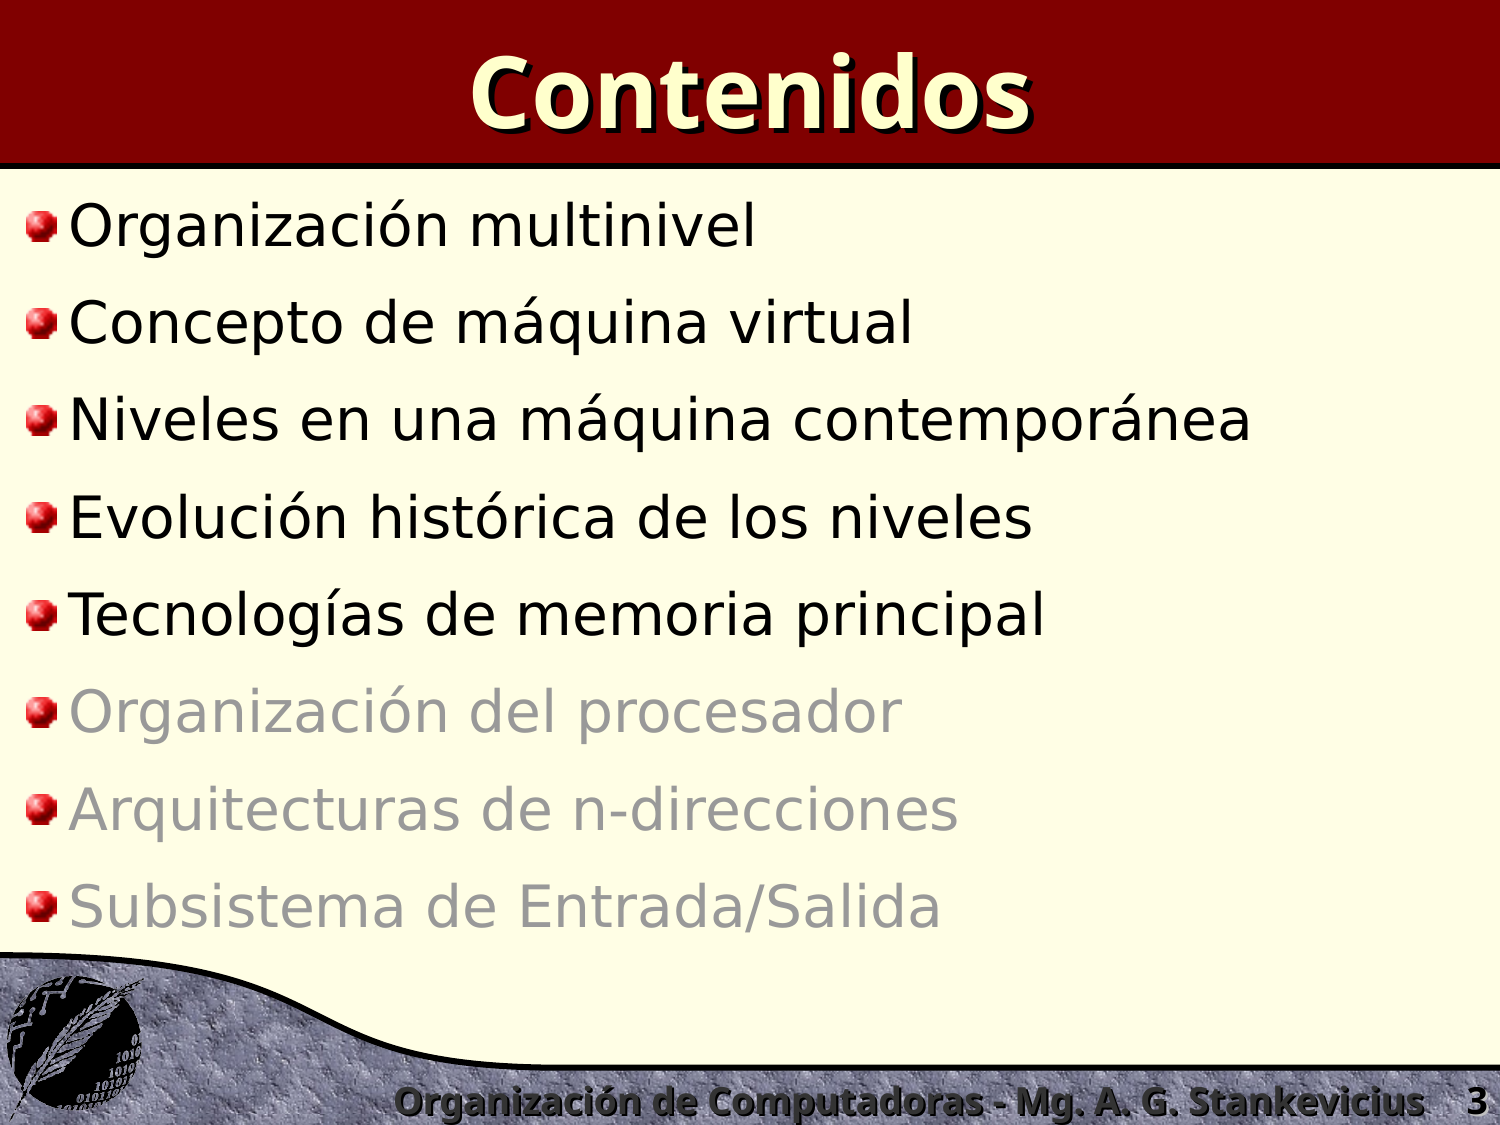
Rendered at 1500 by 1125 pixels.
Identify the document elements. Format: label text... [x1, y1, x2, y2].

title Contenidos [15, 5, 1485, 160]
picture [802, 1100, 806, 1110]
picture [0, 959, 1500, 1125]
picture [1058, 1100, 1065, 1110]
picture [448, 1100, 455, 1110]
list Organización multinivel Concepto de máquina virtual Niveles en una máquina contemporánea Evolución histórica de los niveles Tecnologías de memoria principal Organización del procesador Arquitecturas de n-direcciones Subsistema de Entrada/Salida [11, 192, 1486, 944]
